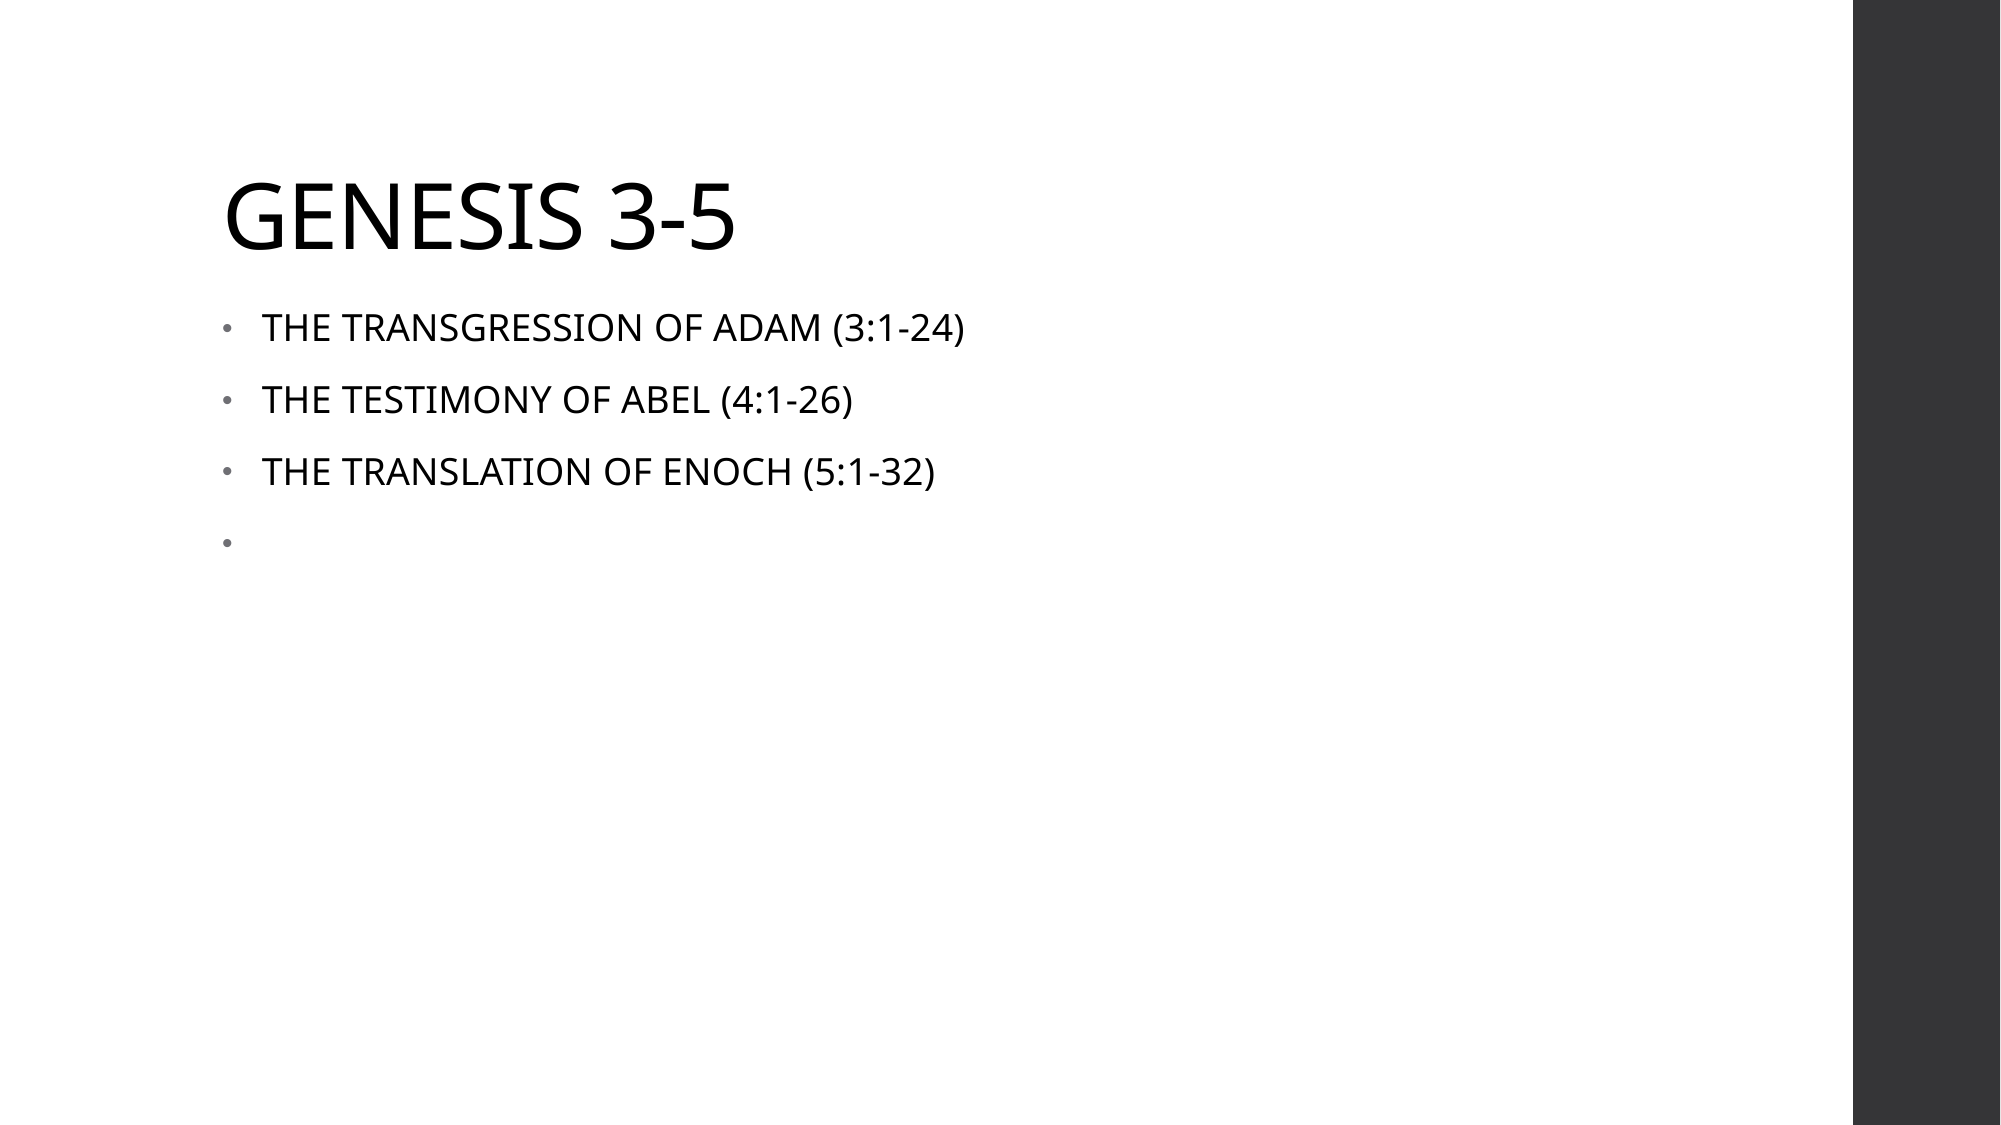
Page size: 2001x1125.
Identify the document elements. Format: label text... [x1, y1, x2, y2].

list THE TRANSGRESSION OF ADAM (3:1-24) THE TESTIMONY OF ABEL (4:1-26) THE TRANSLATION OF ENOCH (5:1-32) [206, 299, 1617, 1014]
title GENESIS 3-5 [206, 60, 1797, 278]
